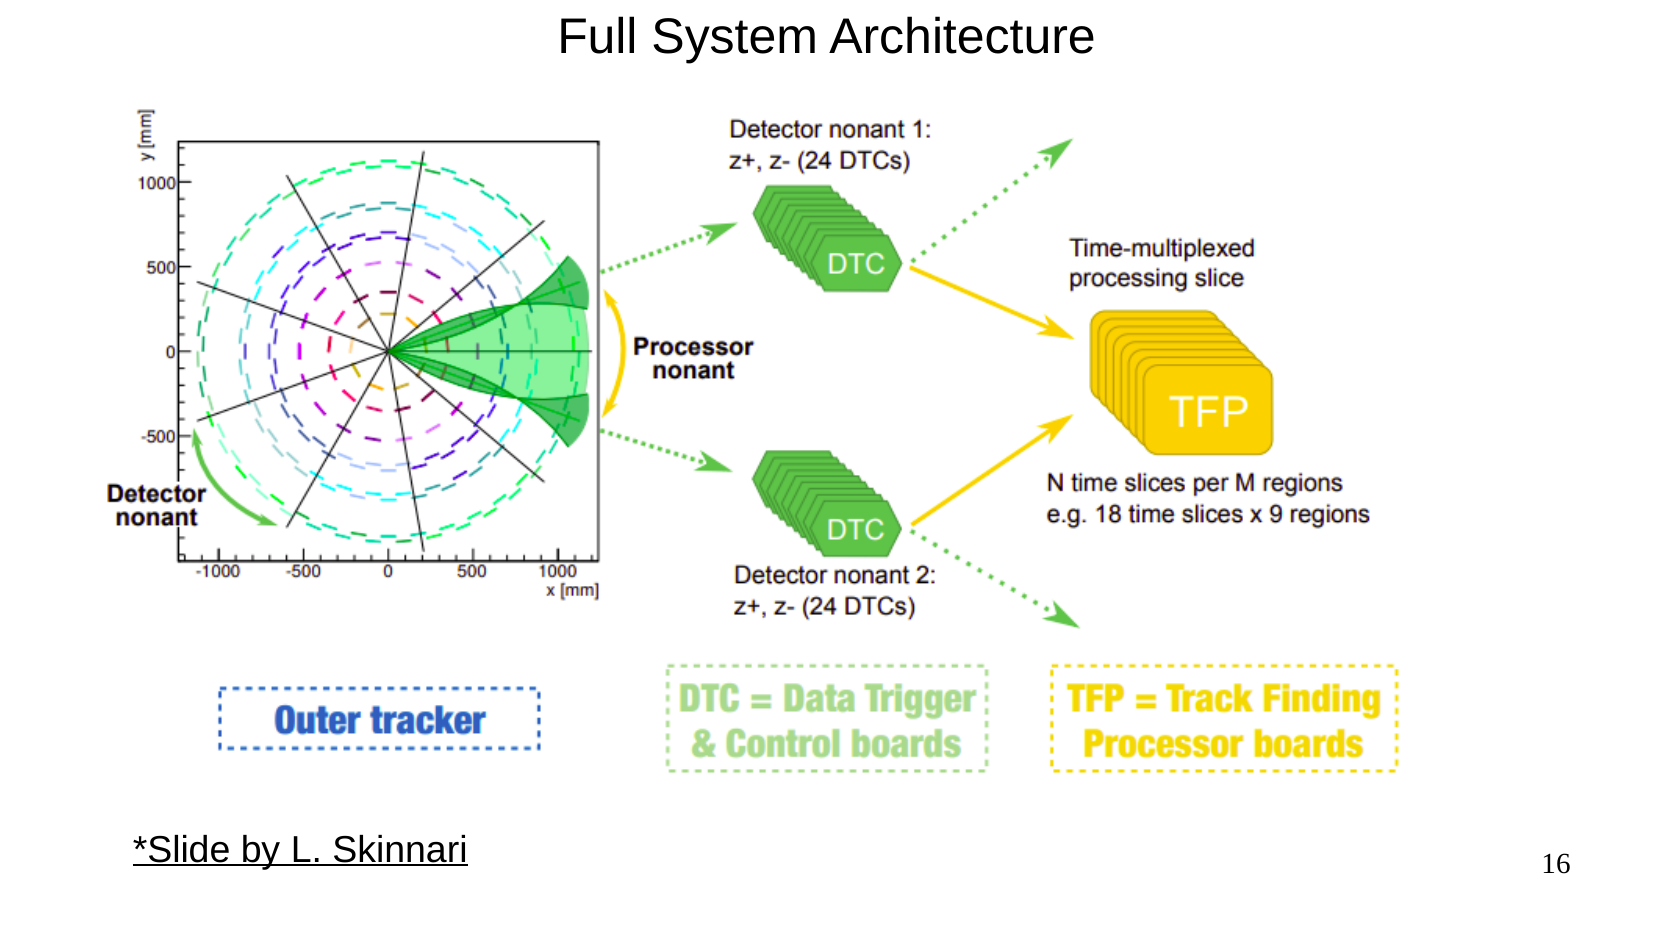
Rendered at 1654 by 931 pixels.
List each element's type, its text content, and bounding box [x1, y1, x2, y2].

title Full System Architecture [82, 8, 1571, 65]
picture [103, 94, 1418, 790]
text_box *Slide by L. Skinnari [118, 820, 497, 878]
